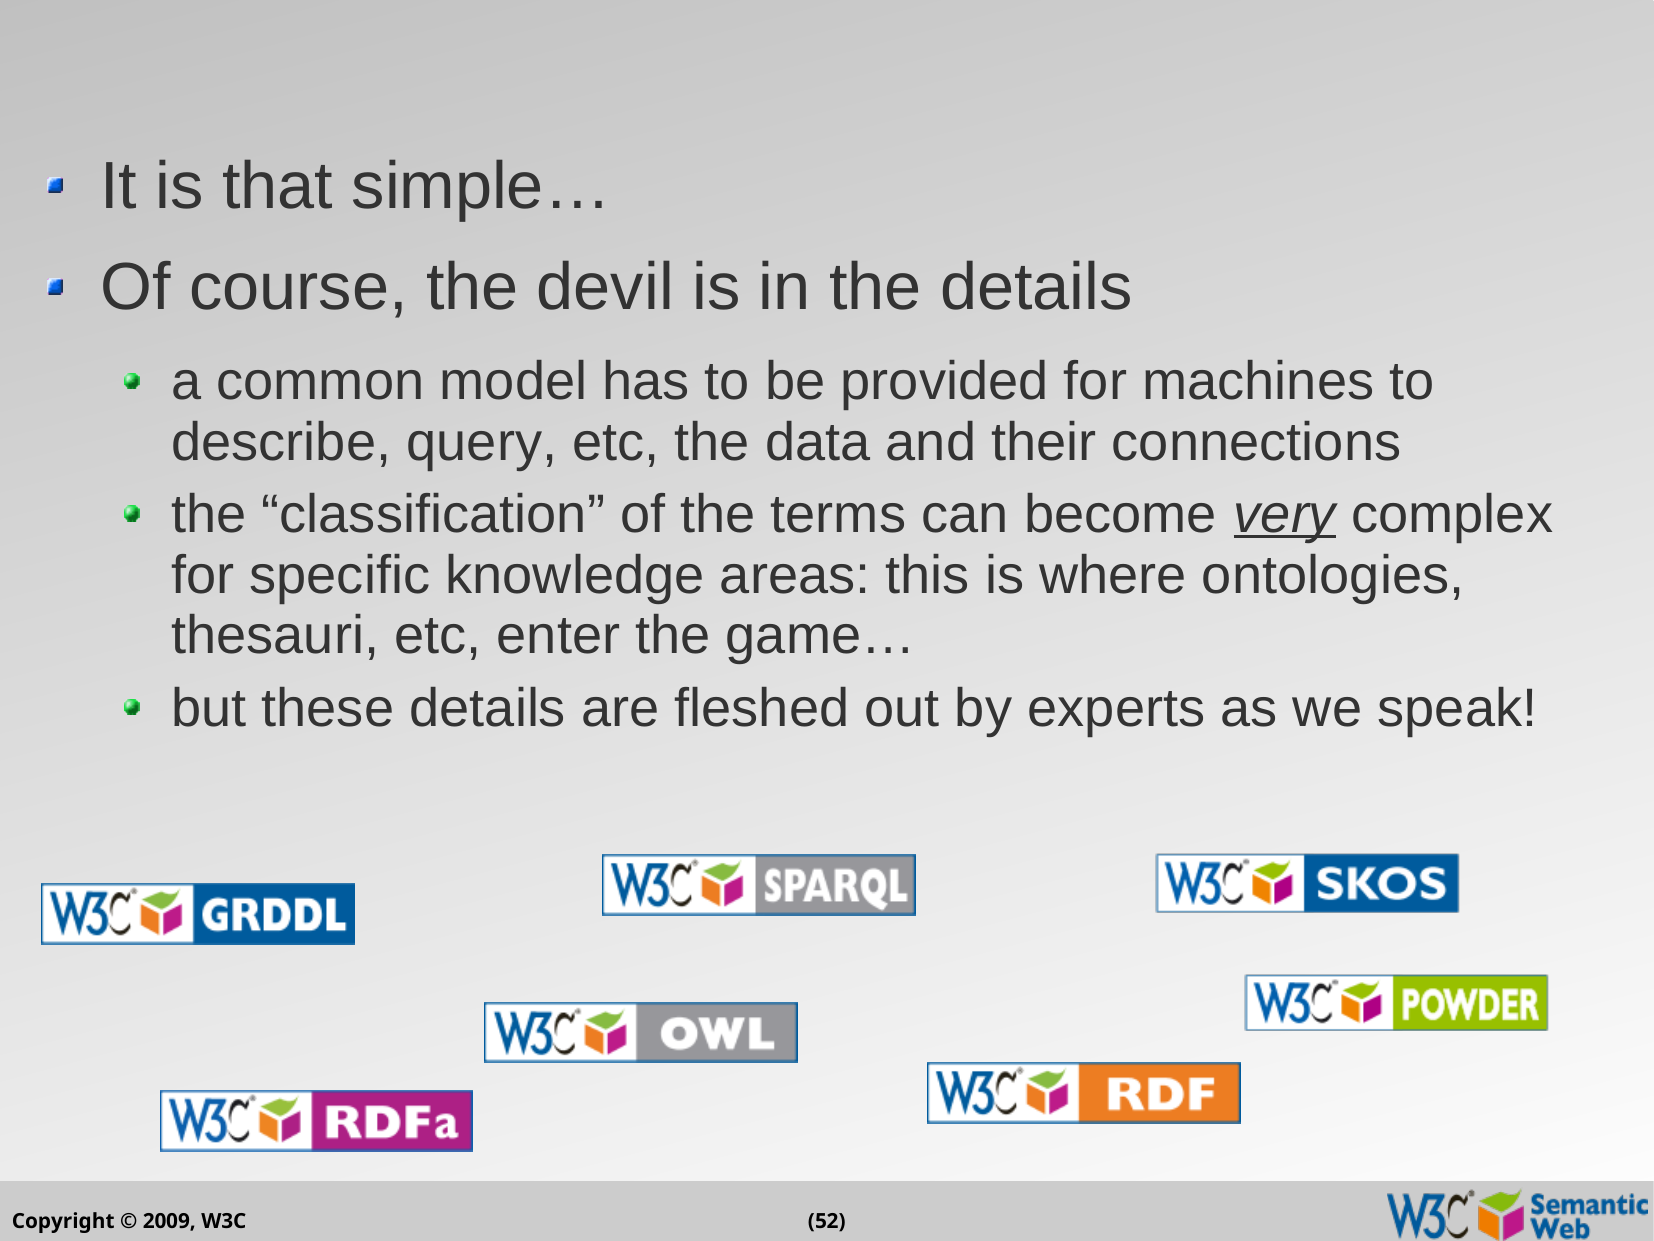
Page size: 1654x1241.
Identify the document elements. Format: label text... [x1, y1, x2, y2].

picture [1240, 972, 1553, 1034]
picture [927, 1062, 1241, 1124]
picture [41, 883, 355, 945]
picture [160, 1090, 473, 1152]
picture [1151, 851, 1464, 916]
picture [1387, 1187, 1648, 1241]
picture [602, 854, 916, 916]
picture [484, 1002, 798, 1063]
list It is that simple… Of course, the devil is in the details a common model has to be provided for machines to describe, query, etc, the data and their connections the “classification” of the terms can become very complex for specific knowledge areas: this is where ontologies, thesauri, etc, enter the game… but these details are fleshed out by experts as we speak! [29, 147, 1625, 1134]
